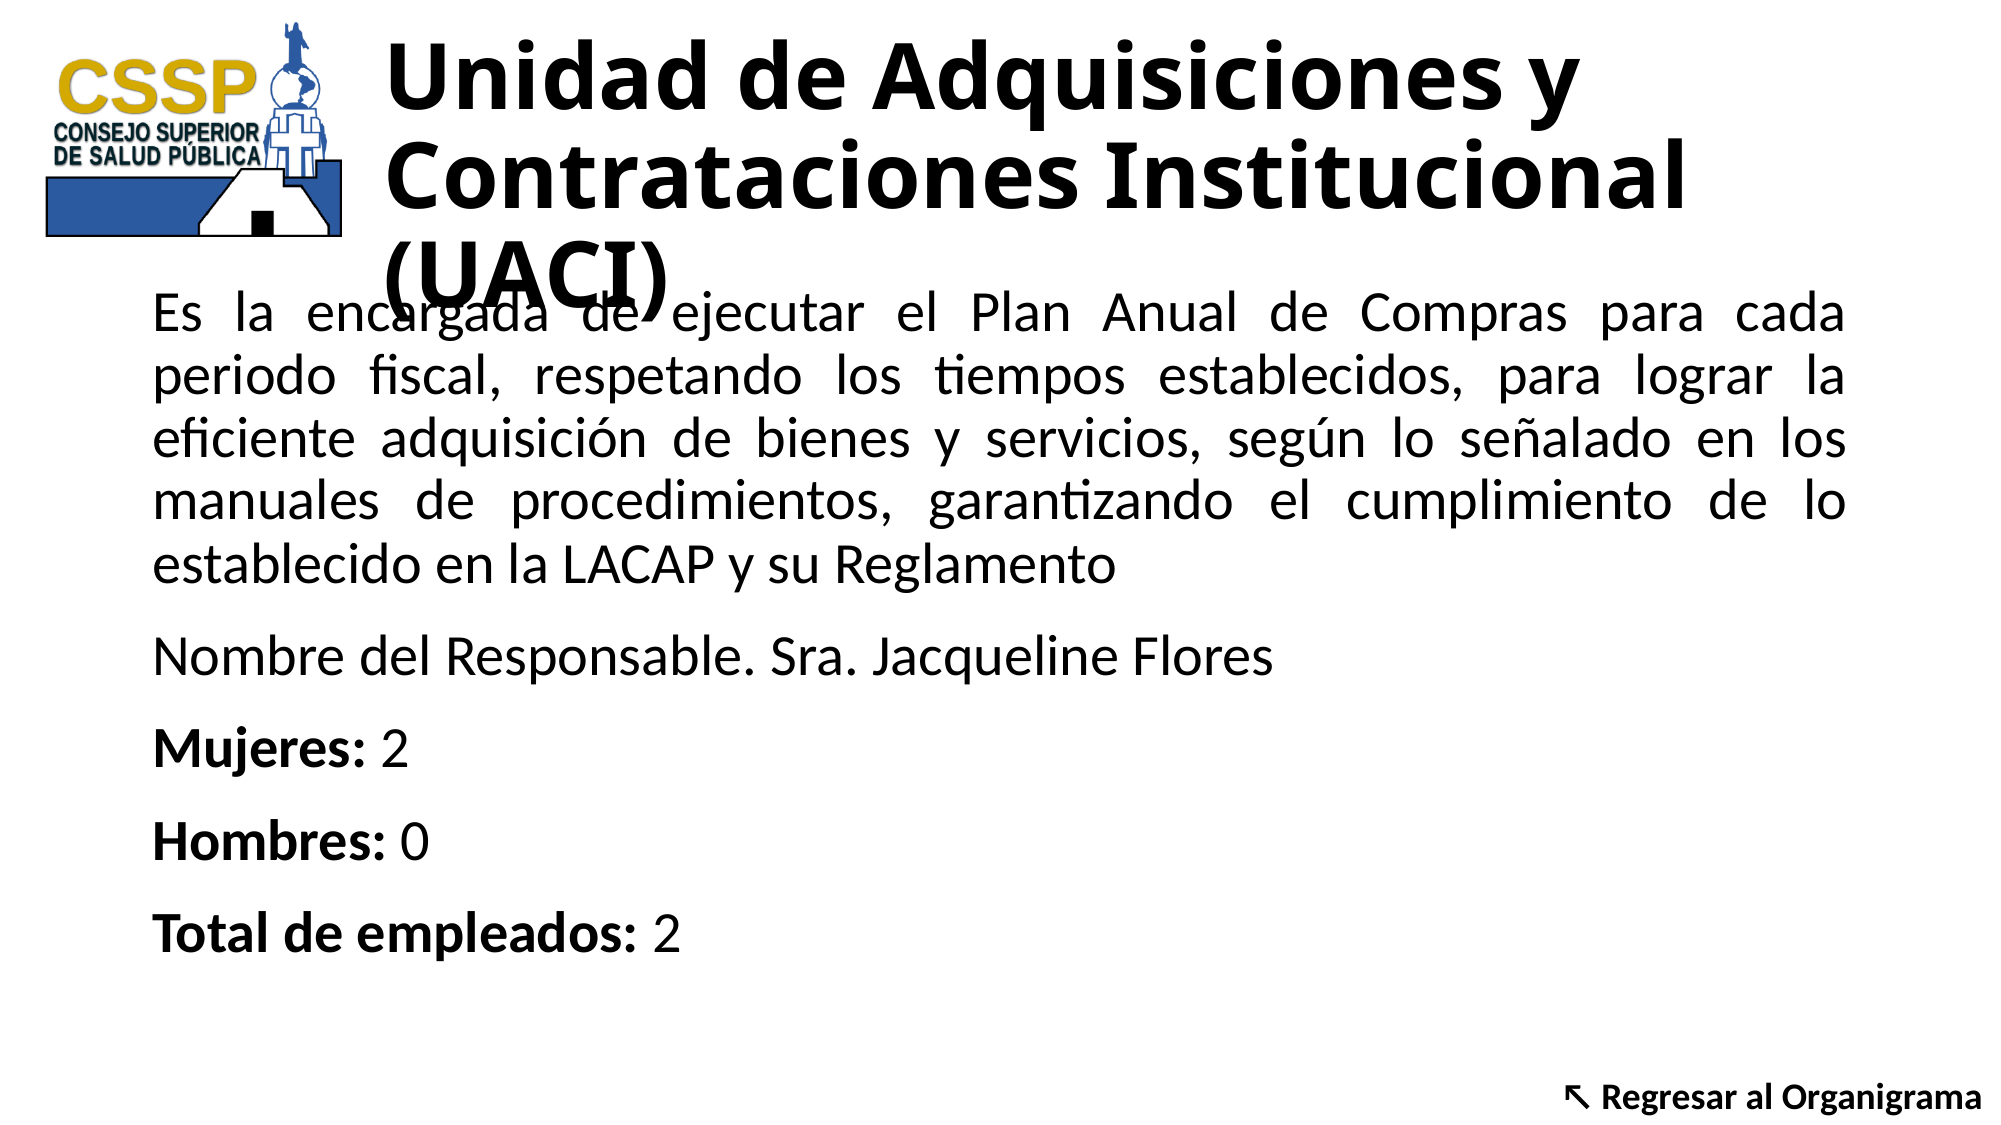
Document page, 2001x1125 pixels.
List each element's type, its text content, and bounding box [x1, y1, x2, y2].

title Unidad de Adquisiciones y Contrataciones Institucional (UACI) [368, 22, 1863, 241]
picture [44, 22, 342, 237]
text_box ↖ Regresar al Organigrama [1546, 1064, 1999, 1125]
list Es la encargada de ejecutar el Plan Anual de Compras para cada periodo fiscal, respetando los tiempos establecidos, para lograr la eficiente adquisición de bienes y servicios, según lo señalado en los manuales de procedimientos, garantizando el cumplimiento de lo establecido en la LACAP y su Reglamento Nombre del Responsable. Sra. Jacqueline Flores Mujeres: 2 Hombres: 0 Total de empleados: 2 [137, 273, 1863, 1066]
